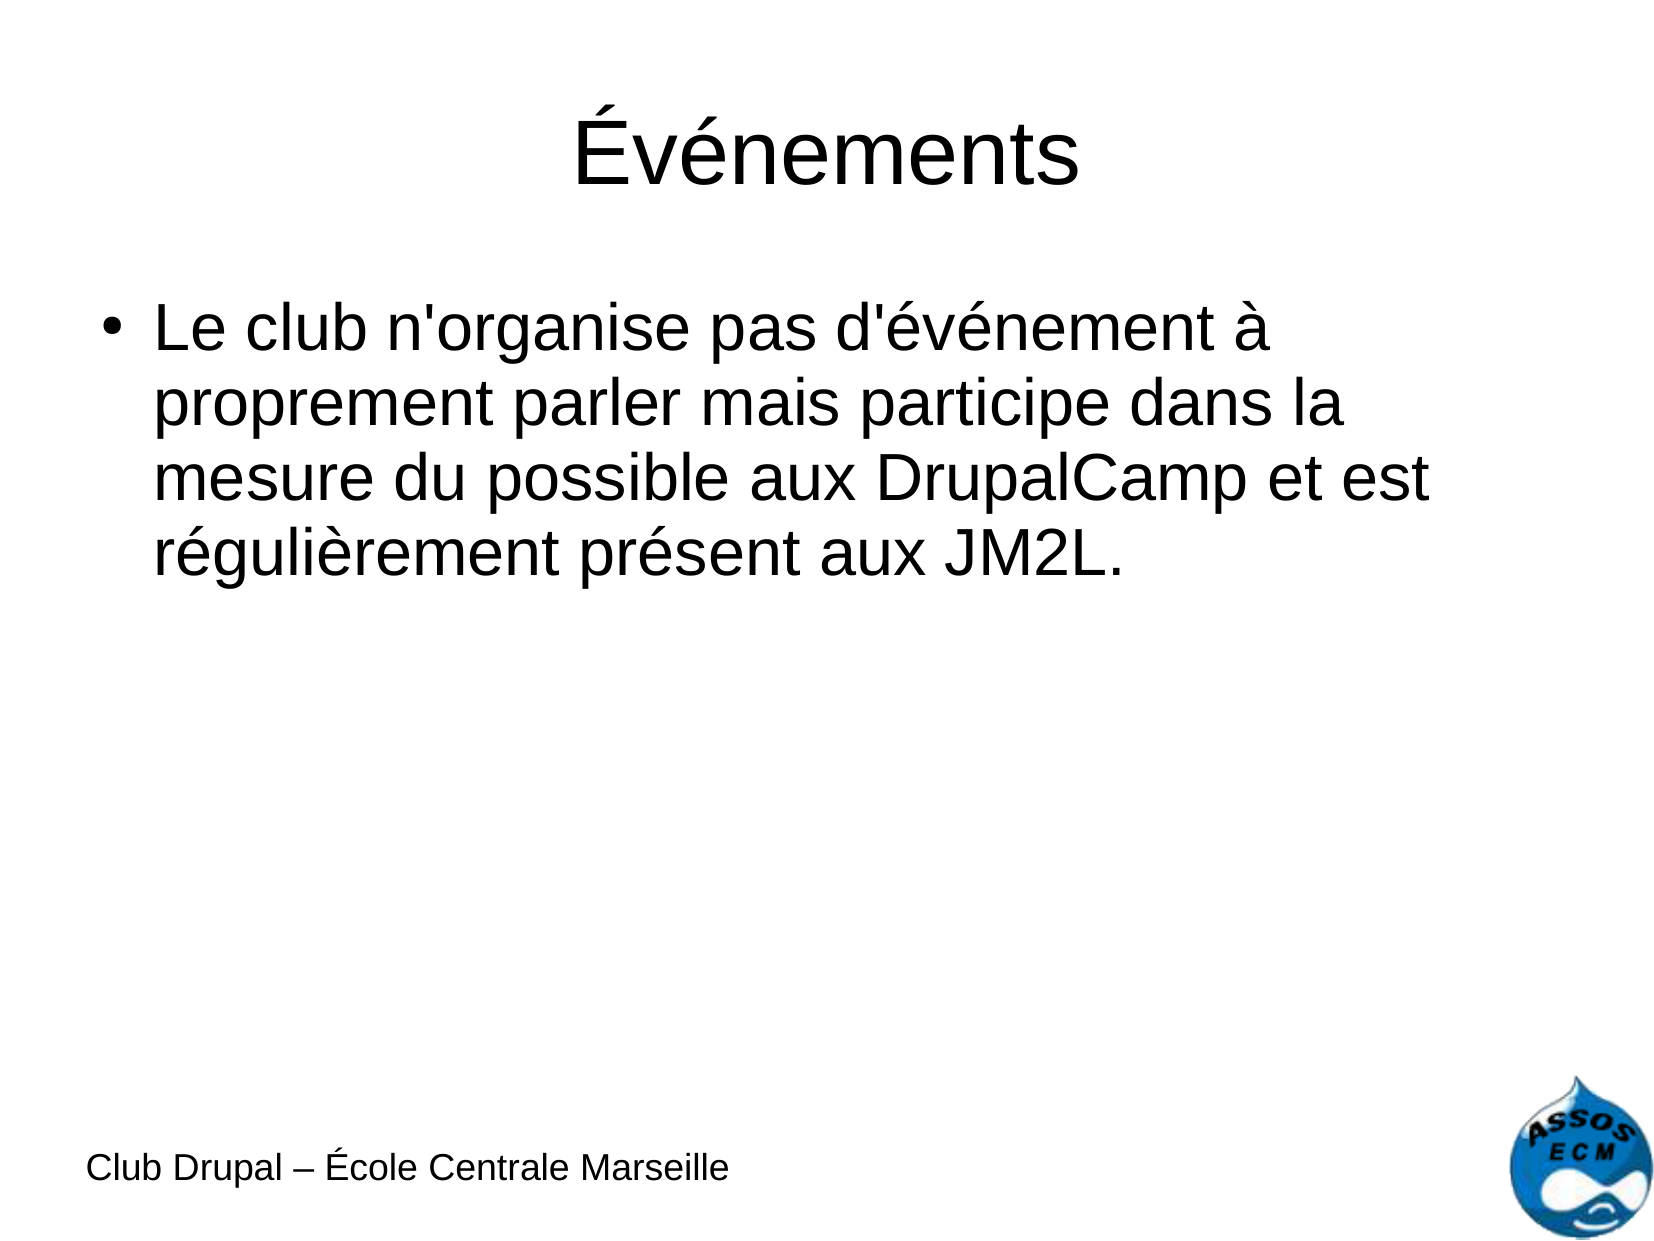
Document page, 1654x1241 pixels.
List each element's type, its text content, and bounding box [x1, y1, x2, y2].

list Le club n'organise pas d'événement à proprement parler mais participe dans la mesure du possible aux DrupalCamp et est régulièrement présent aux JM2L. [82, 290, 1571, 1010]
picture [1509, 1074, 1654, 1240]
title Événements [82, 49, 1571, 257]
